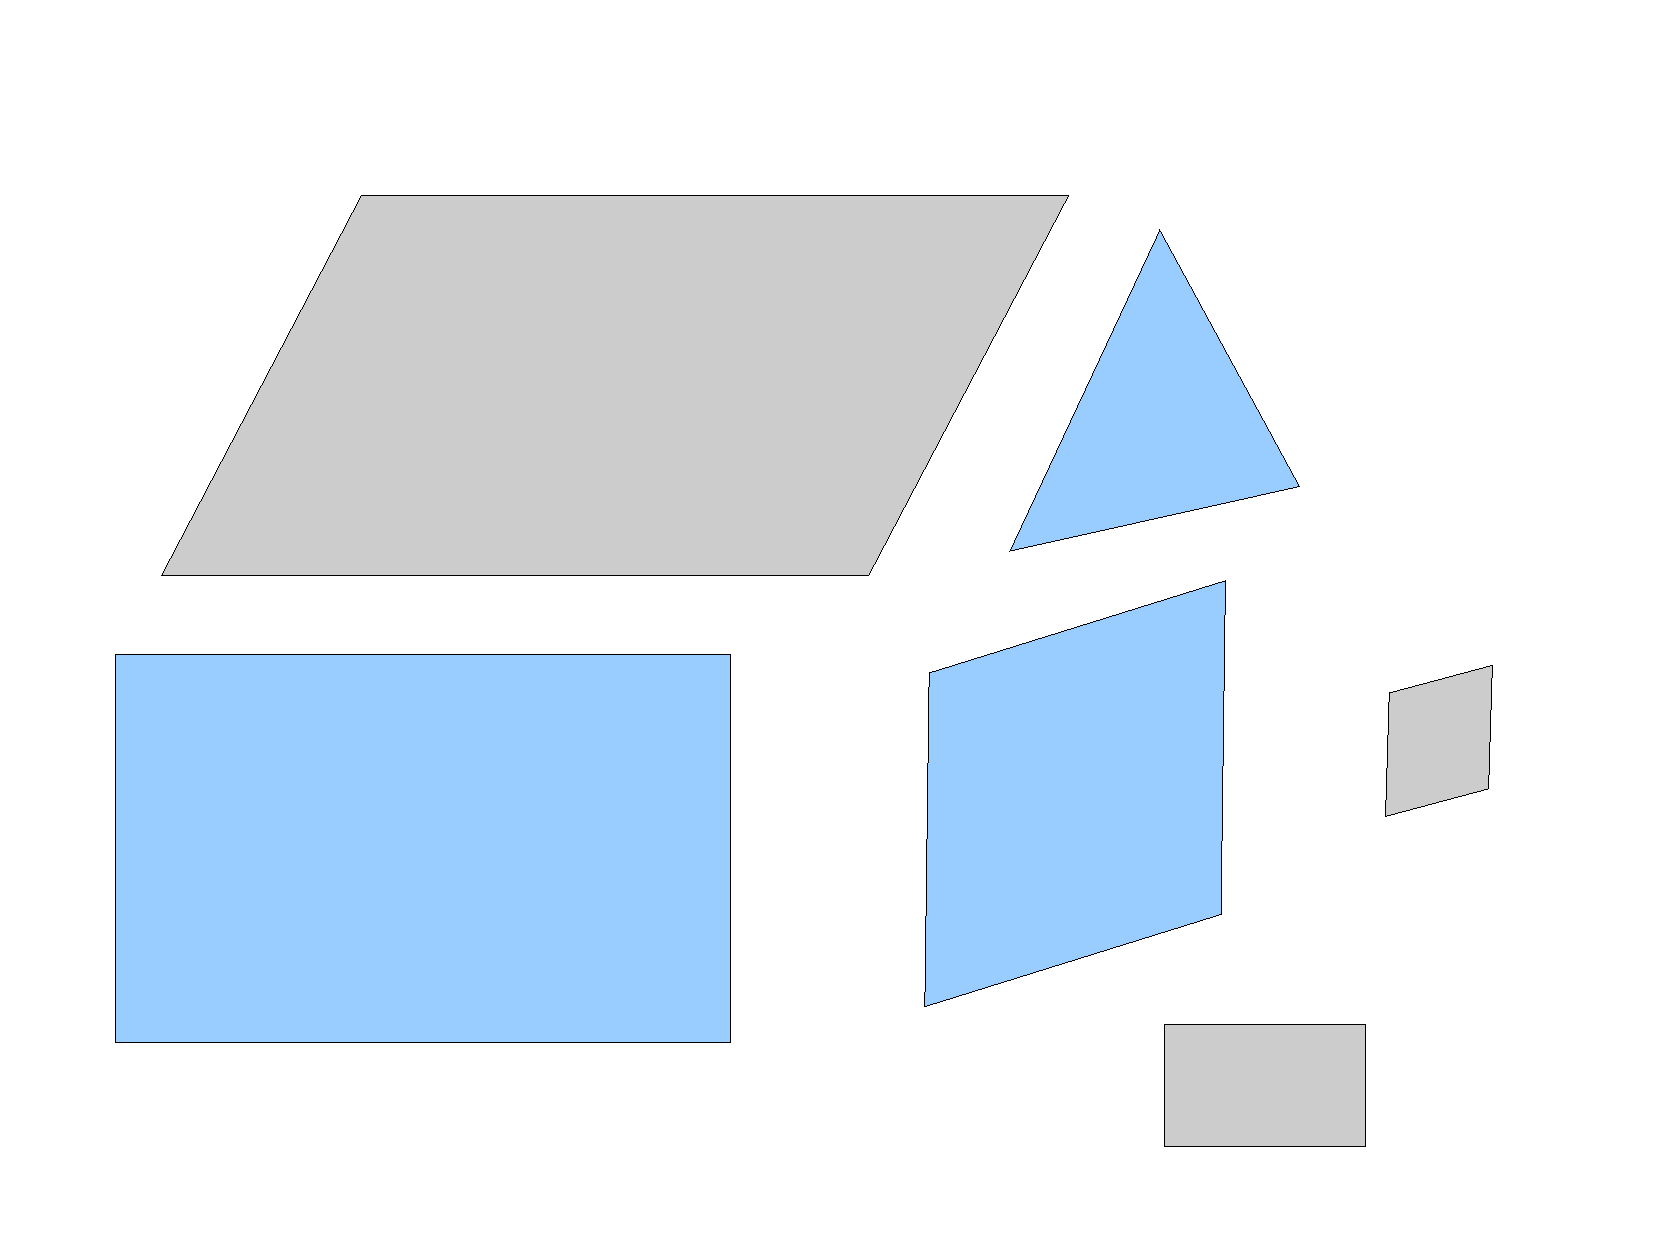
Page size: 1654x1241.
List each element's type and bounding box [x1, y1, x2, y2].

text_box [1385, 665, 1493, 817]
text_box [1009, 229, 1300, 552]
text_box [161, 195, 1069, 576]
text_box [1164, 1024, 1366, 1147]
text_box [924, 580, 1226, 1007]
text_box [115, 654, 731, 1043]
